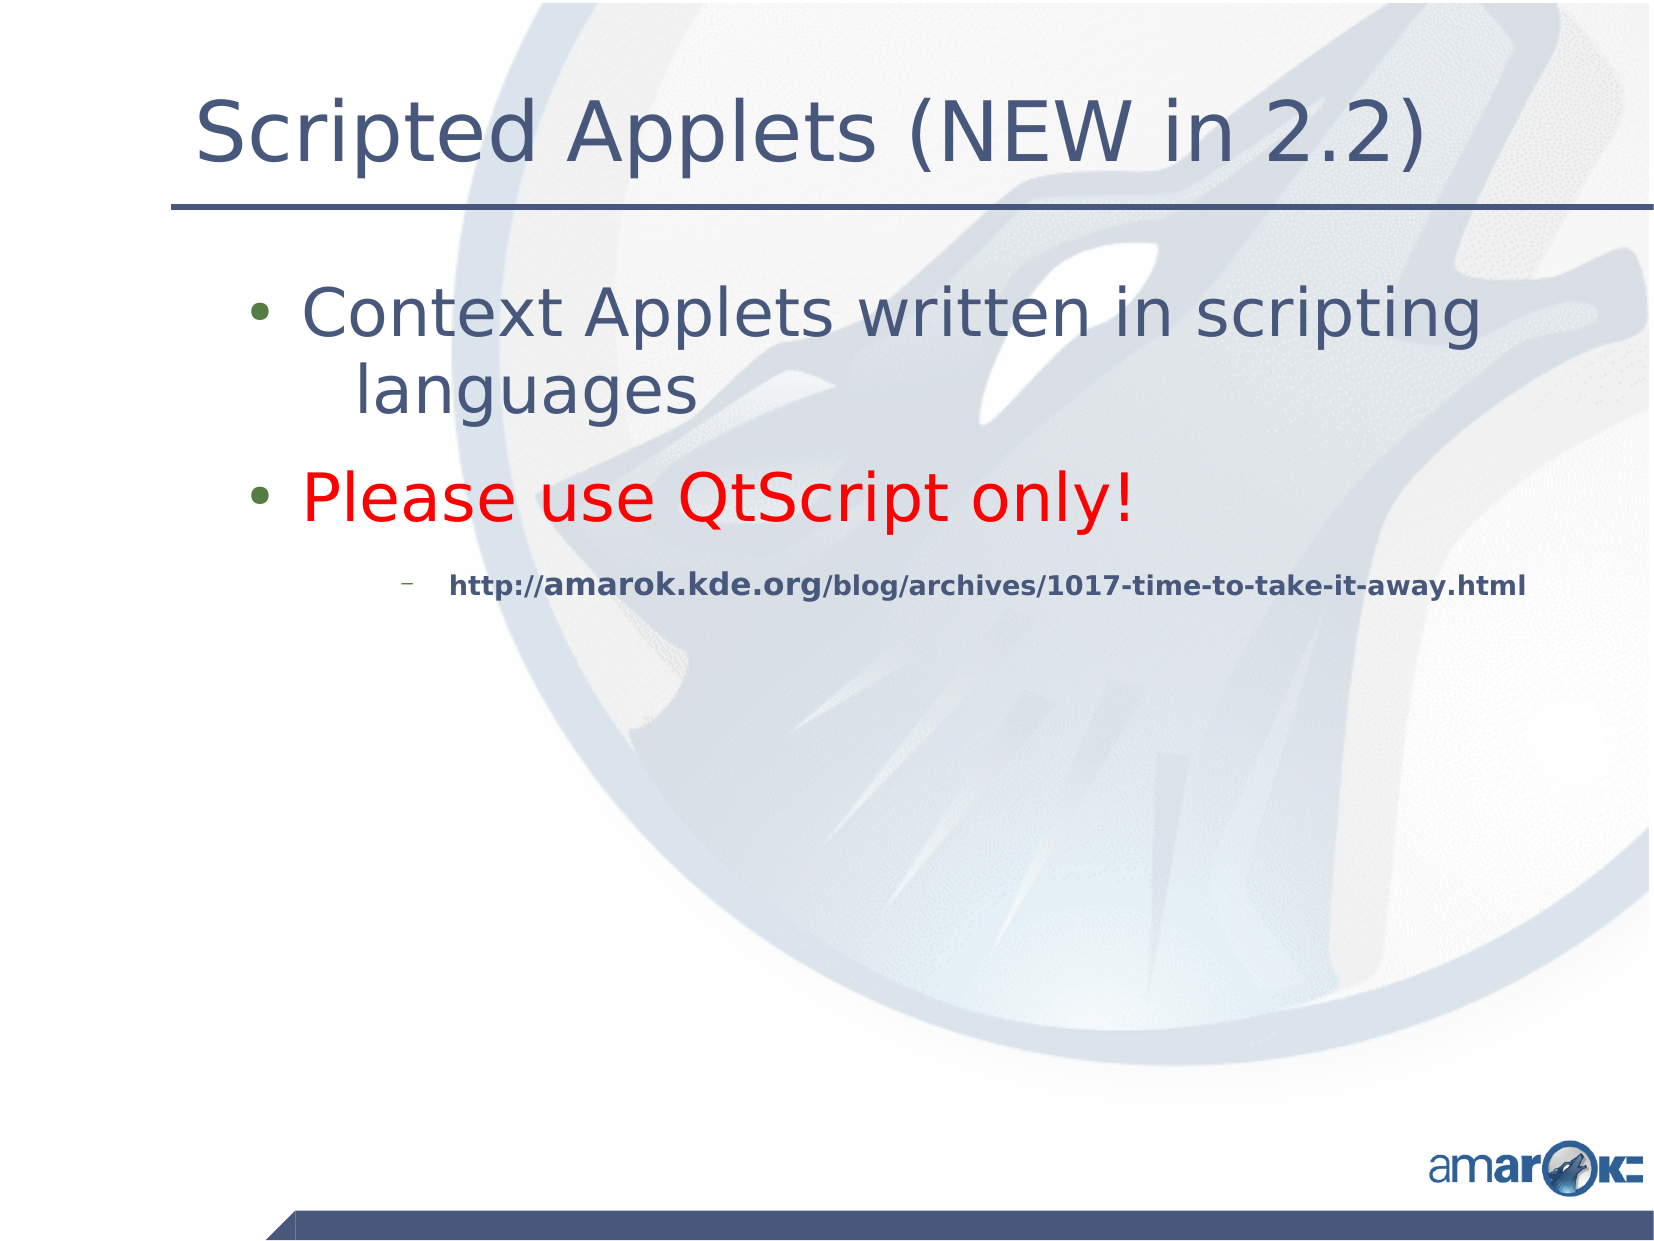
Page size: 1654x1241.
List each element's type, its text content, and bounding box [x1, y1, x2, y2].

list Context Applets written in scripting languages Please use QtScript only! http://amarok.kde.org/blog/archives/1017-time-to-take-it-away.html [212, 274, 1530, 1078]
picture [1417, 1127, 1652, 1210]
title Scripted Applets (NEW in 2.2) [194, 29, 1530, 237]
